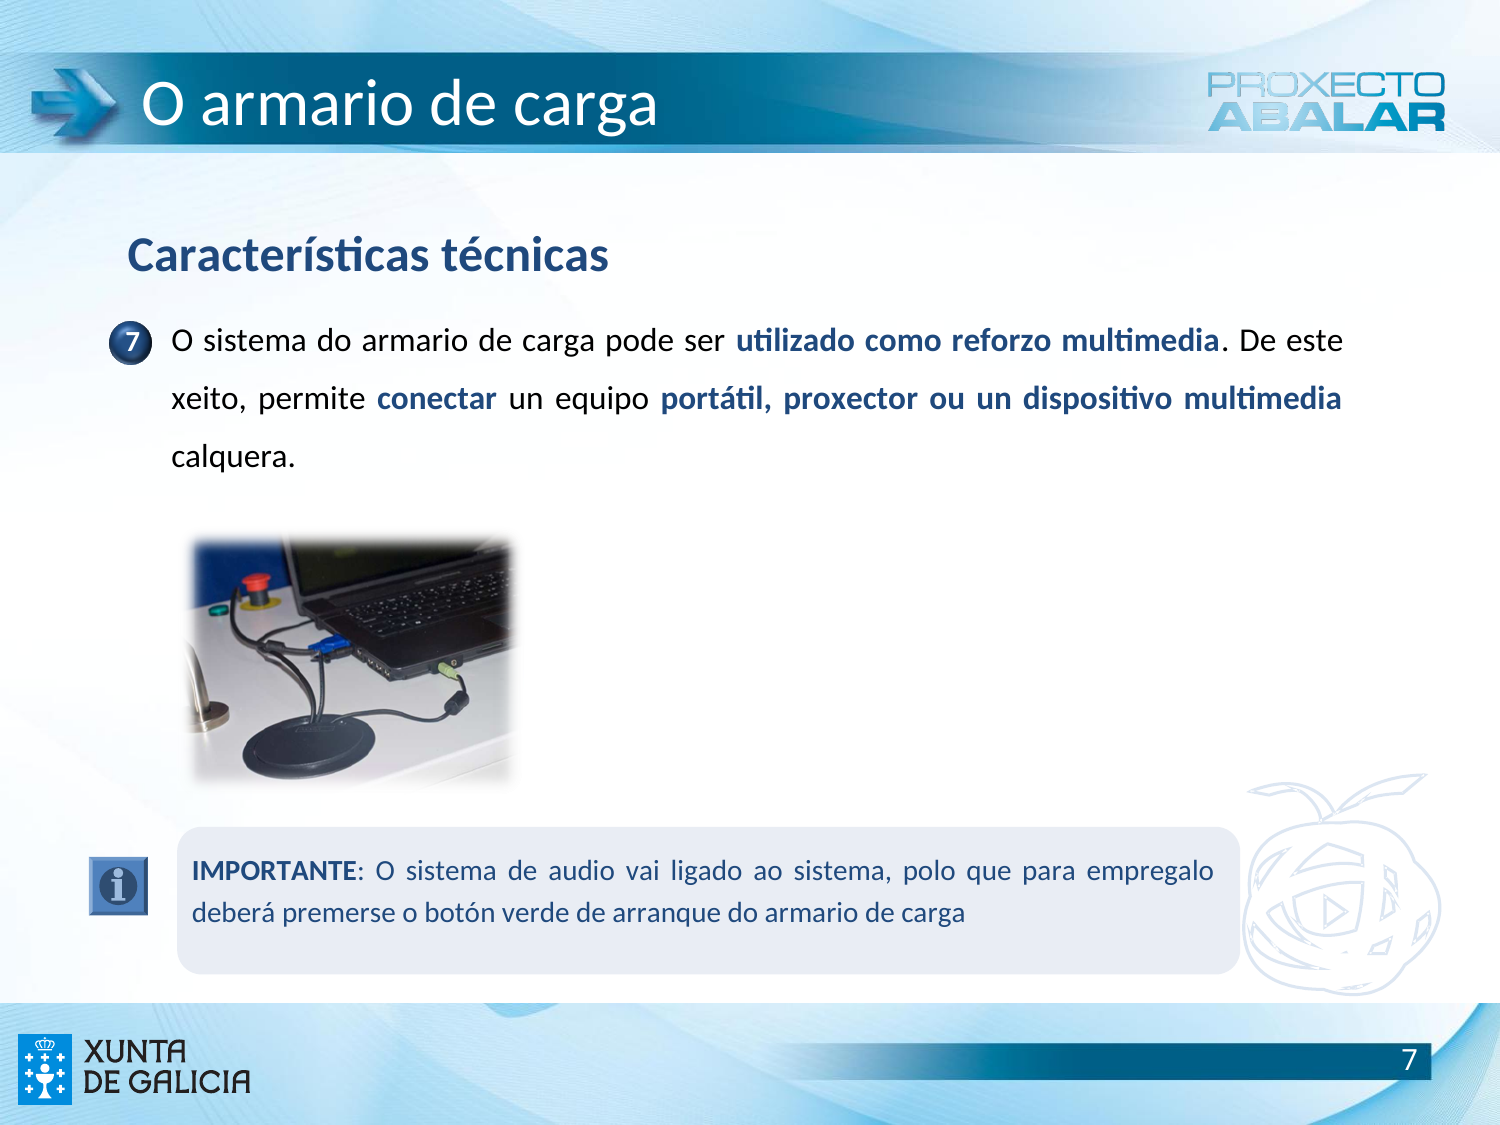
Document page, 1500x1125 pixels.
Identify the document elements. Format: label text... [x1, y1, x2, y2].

text_box Características técnicas [113, 186, 1383, 529]
picture [0, 0, 1500, 1125]
text_box O armario de carga [141, 58, 661, 139]
text_box 7 [110, 299, 175, 366]
text_box [177, 826, 1241, 975]
text_box IMPORTANTE: O sistema de audio vai ligado ao sistema, polo que para empregalo deberá premerse o botón verde de arranque do armario de carga [177, 836, 1230, 936]
text_box [1242, 773, 1442, 997]
text_box O sistema do armario de carga pode ser utilizado como reforzo multimedia. De este xeito, permite conectar un equipo portátil, proxector ou un dispositivo multimedia calquera. [113, 292, 1359, 558]
text_box <número> [1082, 1031, 1433, 1092]
text_box [90, 856, 148, 916]
